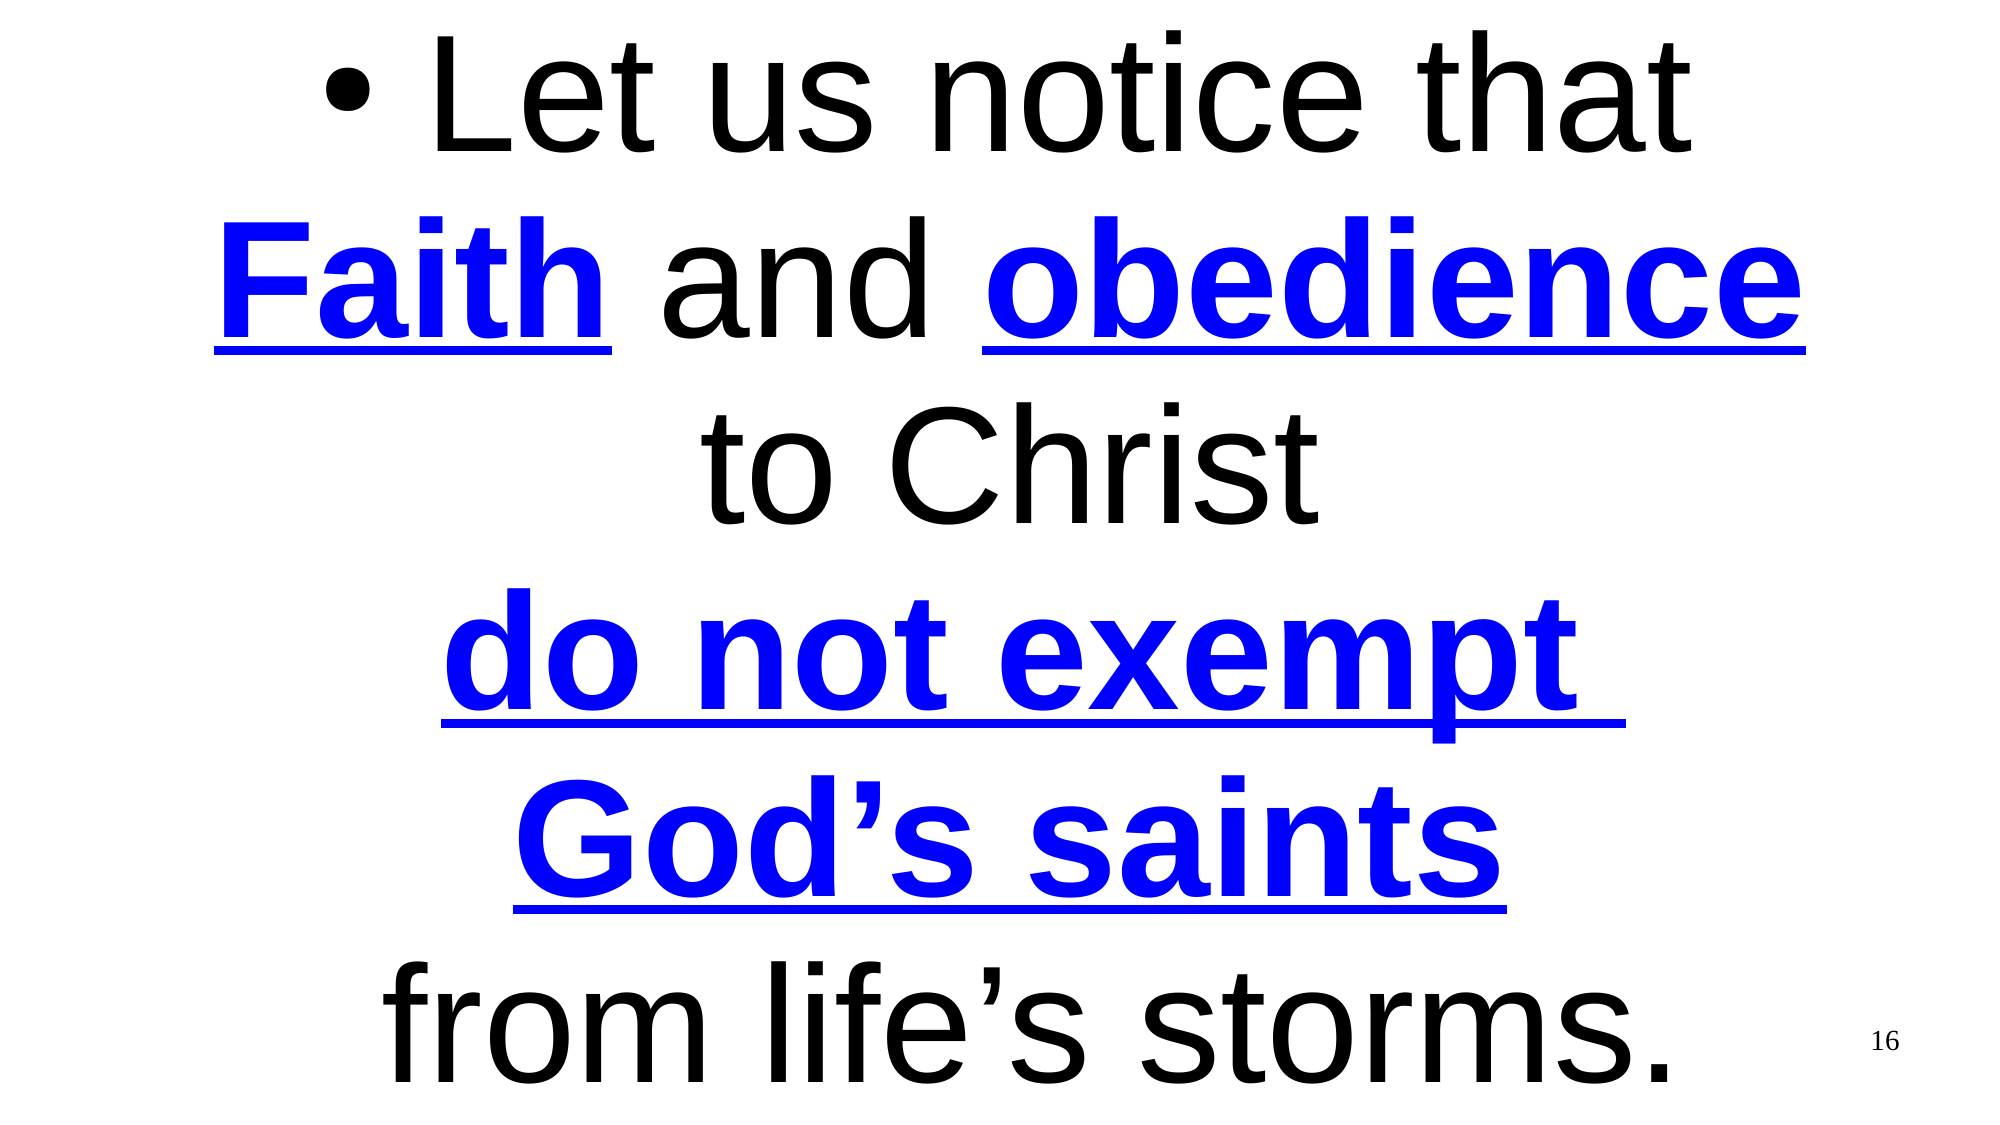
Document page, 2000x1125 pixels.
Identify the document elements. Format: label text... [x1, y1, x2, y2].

list Let us notice that Faith and obedience to Christ do not exempt God’s saints from life’s storms. [0, 0, 1996, 1123]
